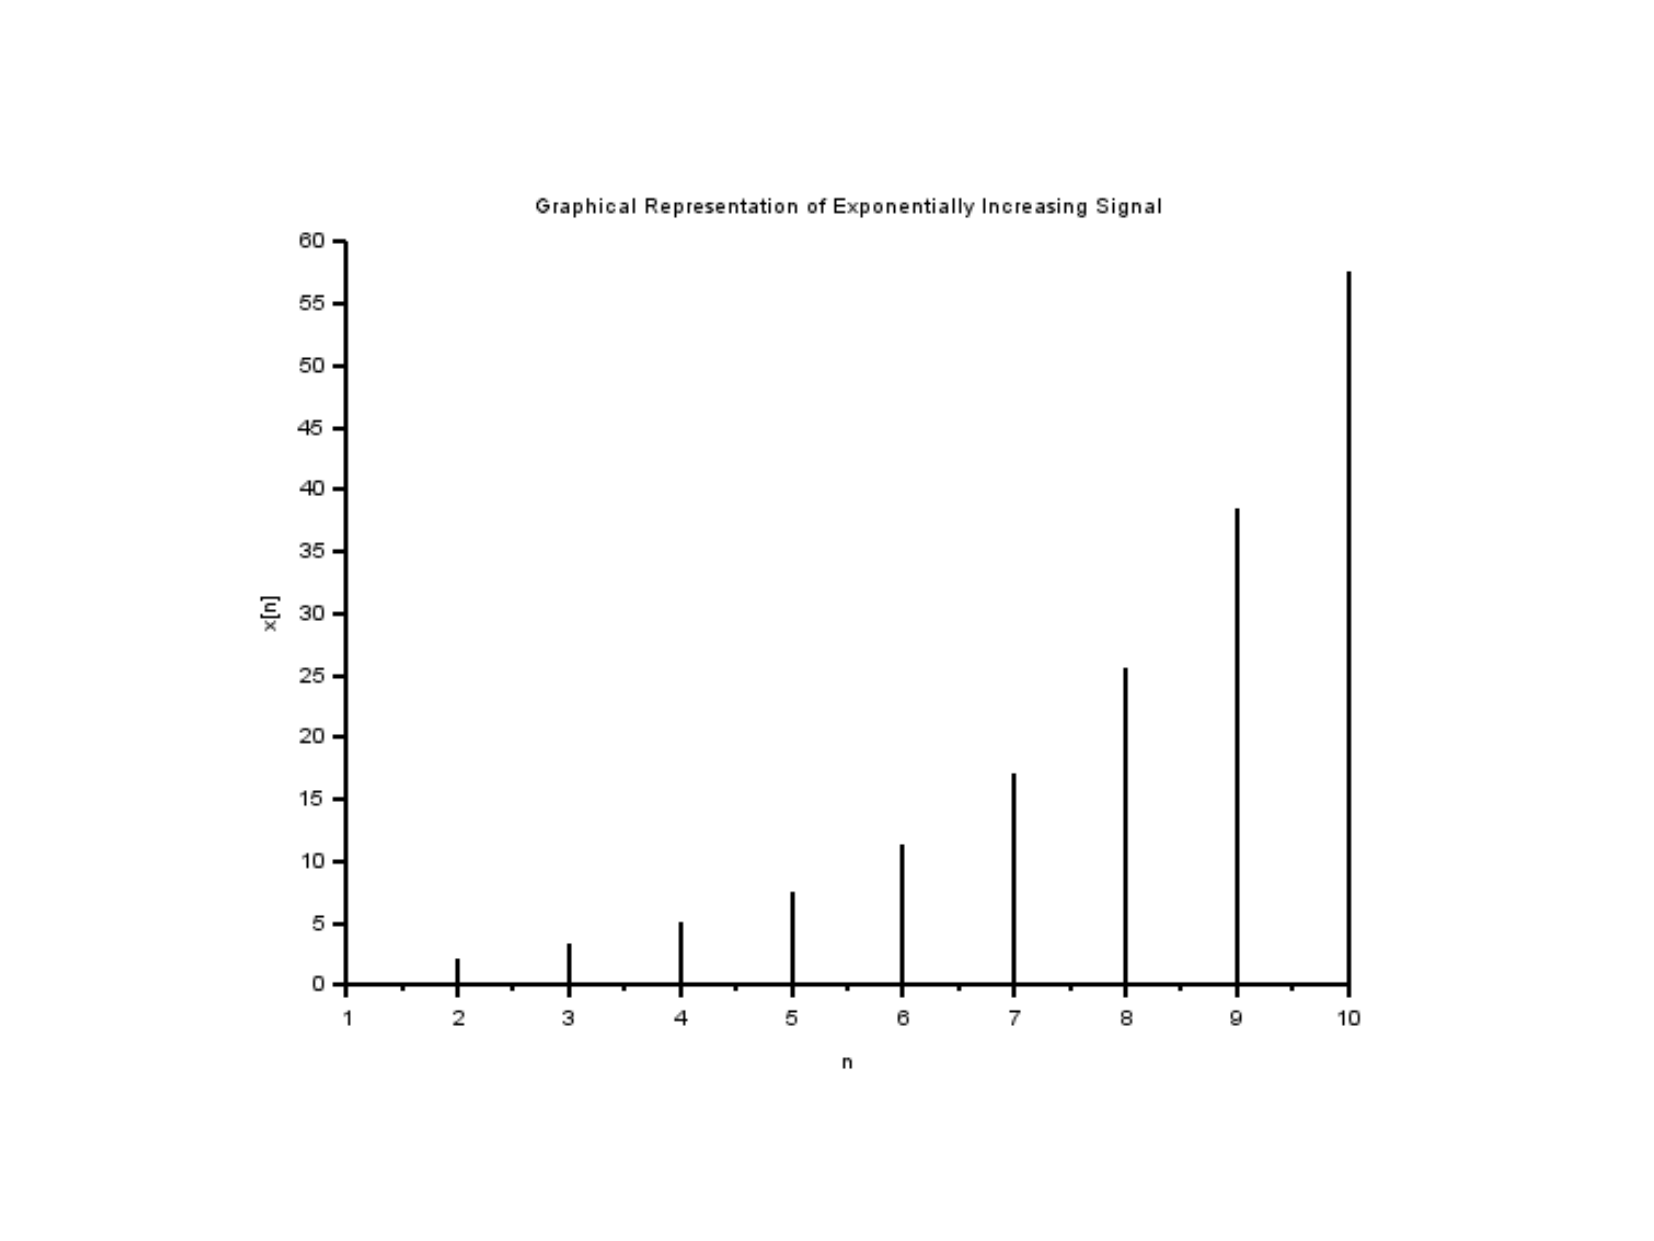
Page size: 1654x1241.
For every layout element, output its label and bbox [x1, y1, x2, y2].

picture [180, 119, 1516, 1111]
